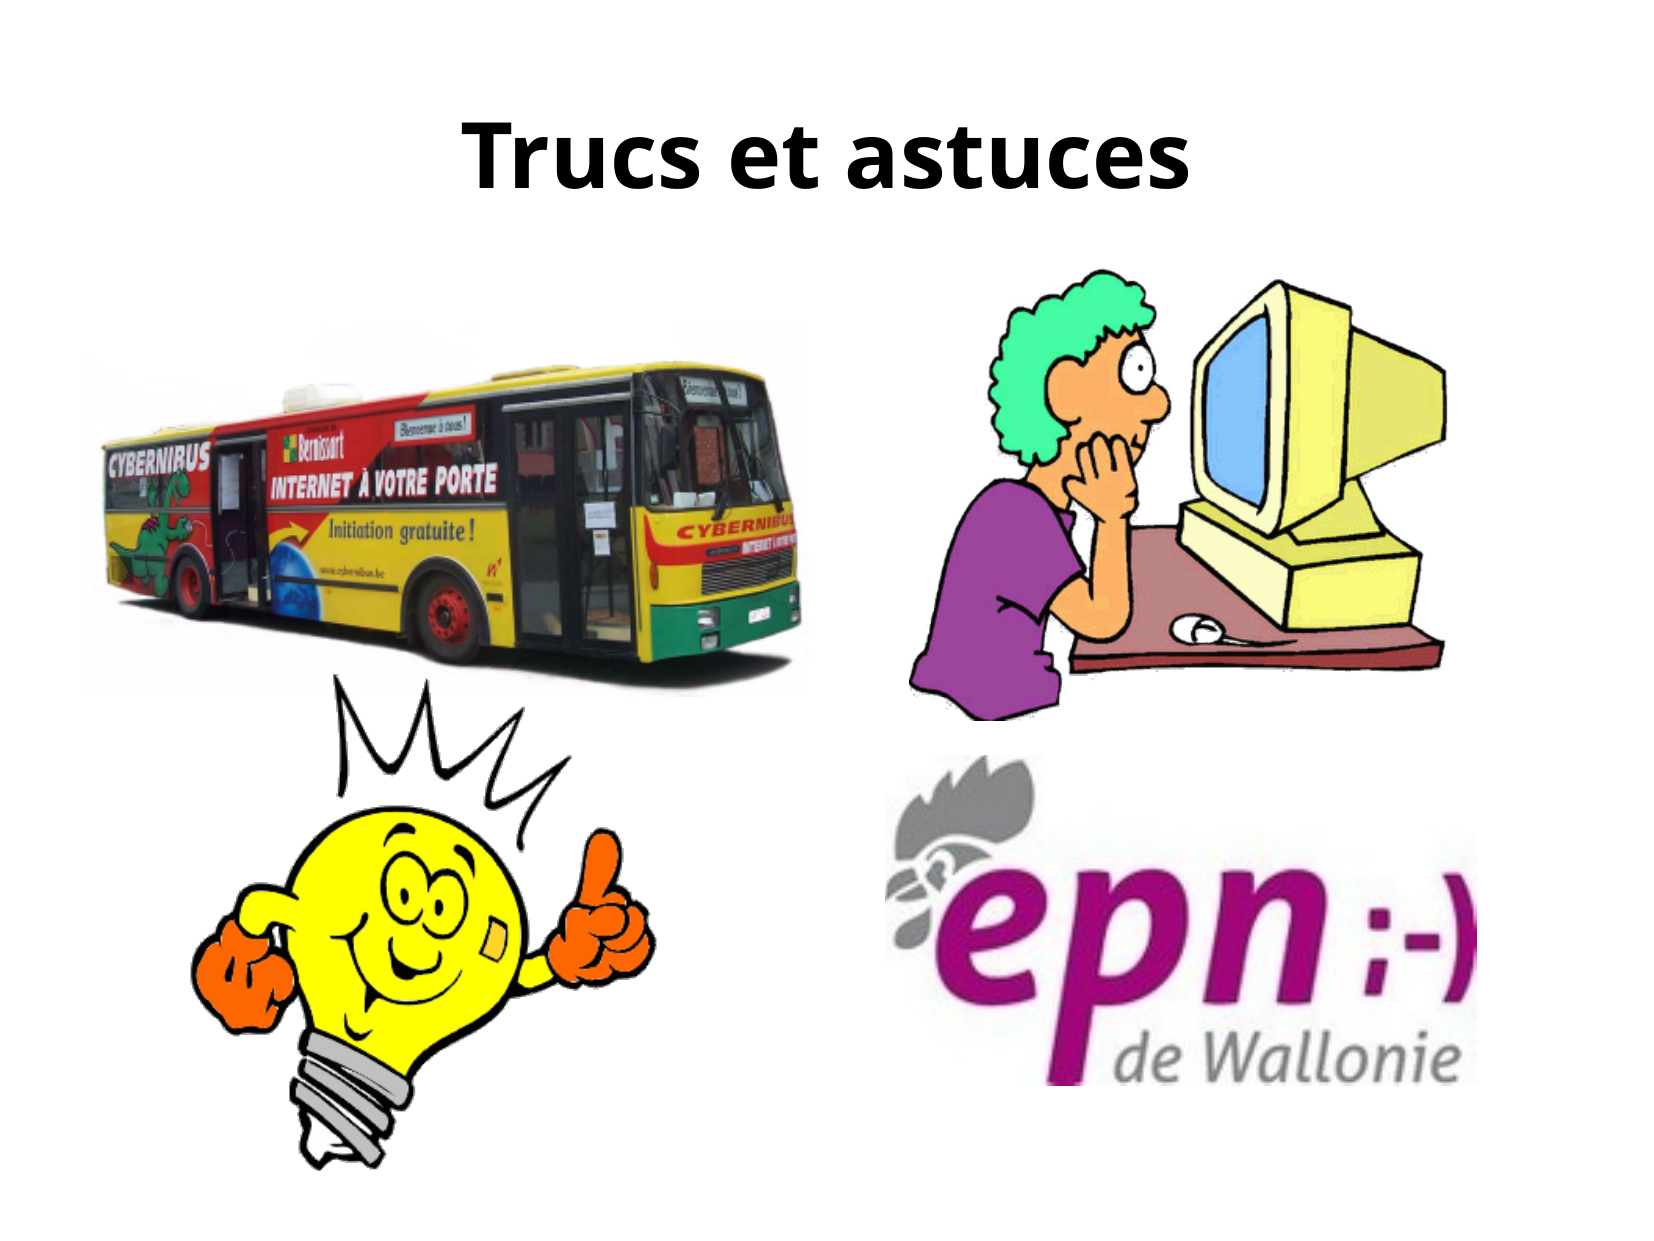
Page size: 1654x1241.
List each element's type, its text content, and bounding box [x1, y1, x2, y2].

picture [885, 755, 1477, 1086]
title Trucs et astuces [82, 56, 1571, 250]
picture [909, 259, 1457, 721]
picture [82, 326, 809, 1174]
